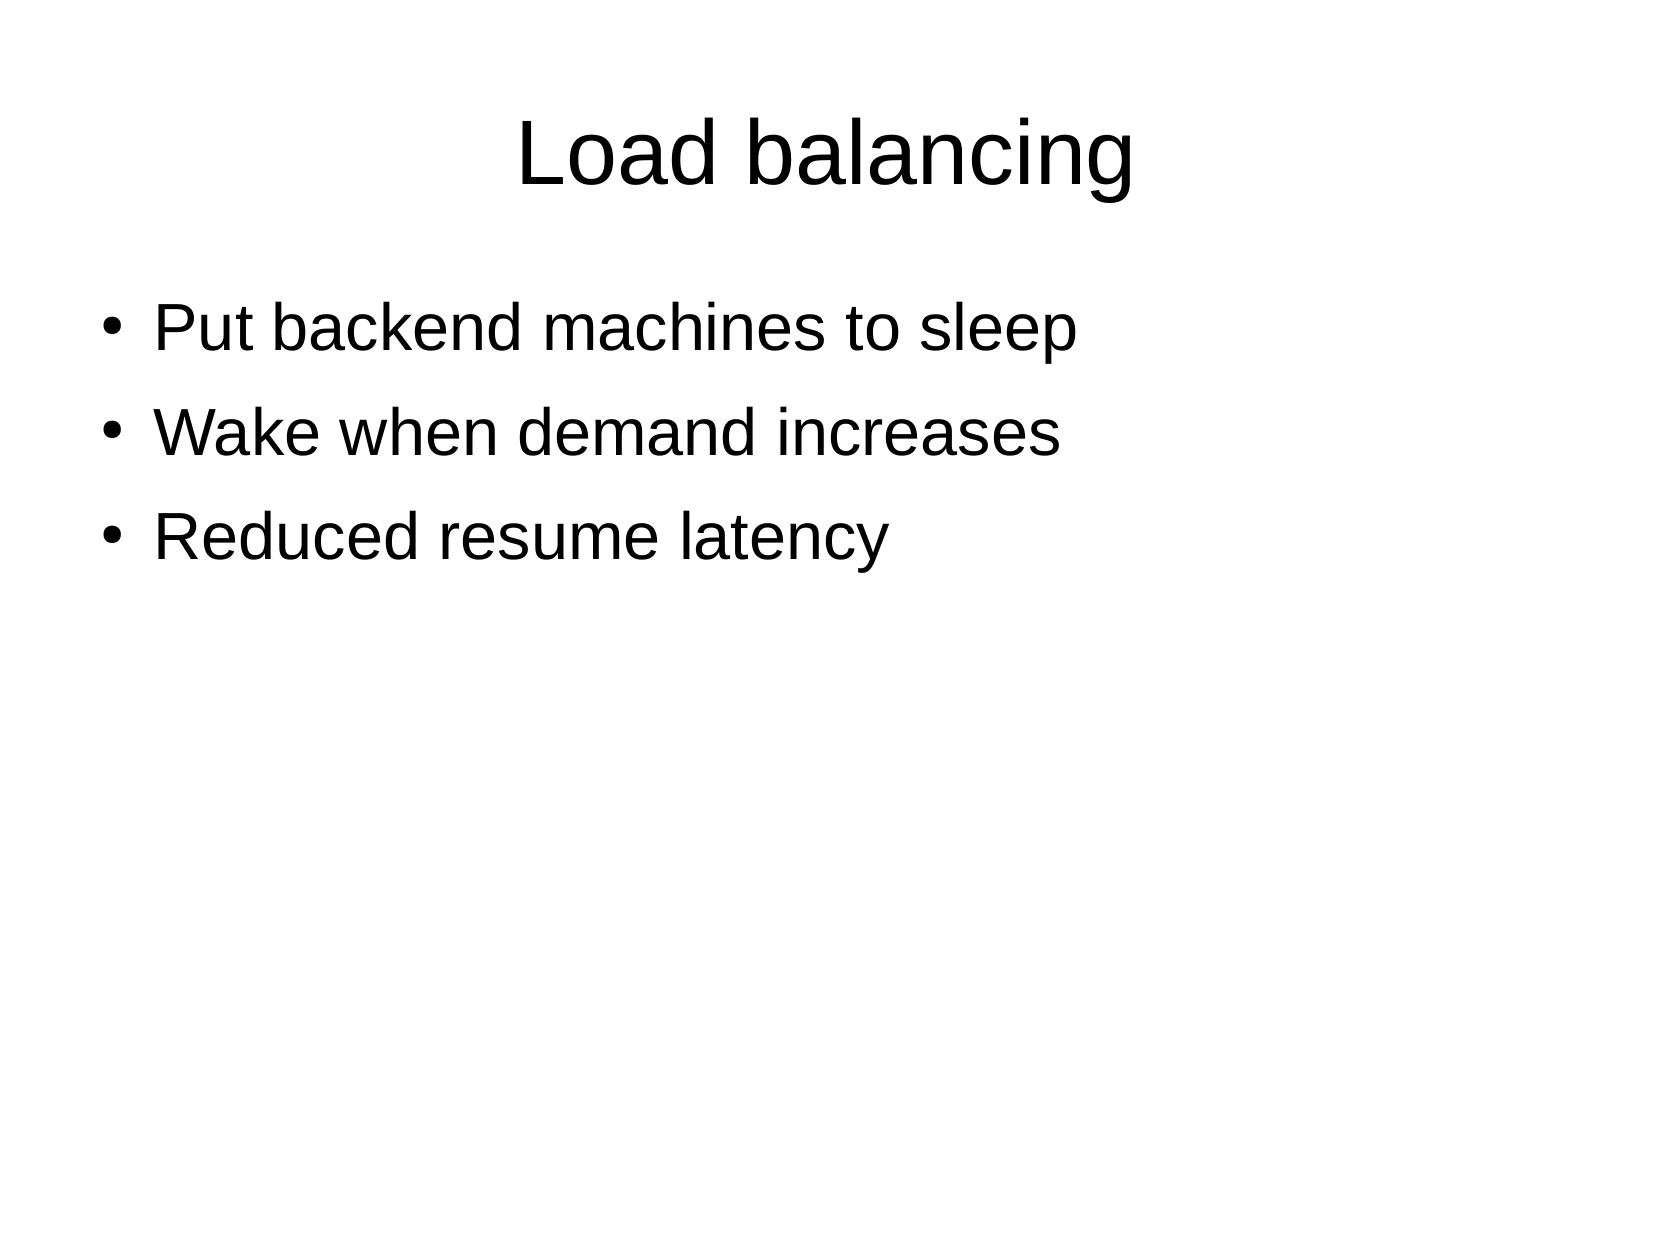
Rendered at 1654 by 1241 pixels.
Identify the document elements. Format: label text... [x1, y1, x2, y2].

list Put backend machines to sleep Wake when demand increases Reduced resume latency [82, 290, 1571, 1109]
title Load balancing [82, 49, 1571, 257]
